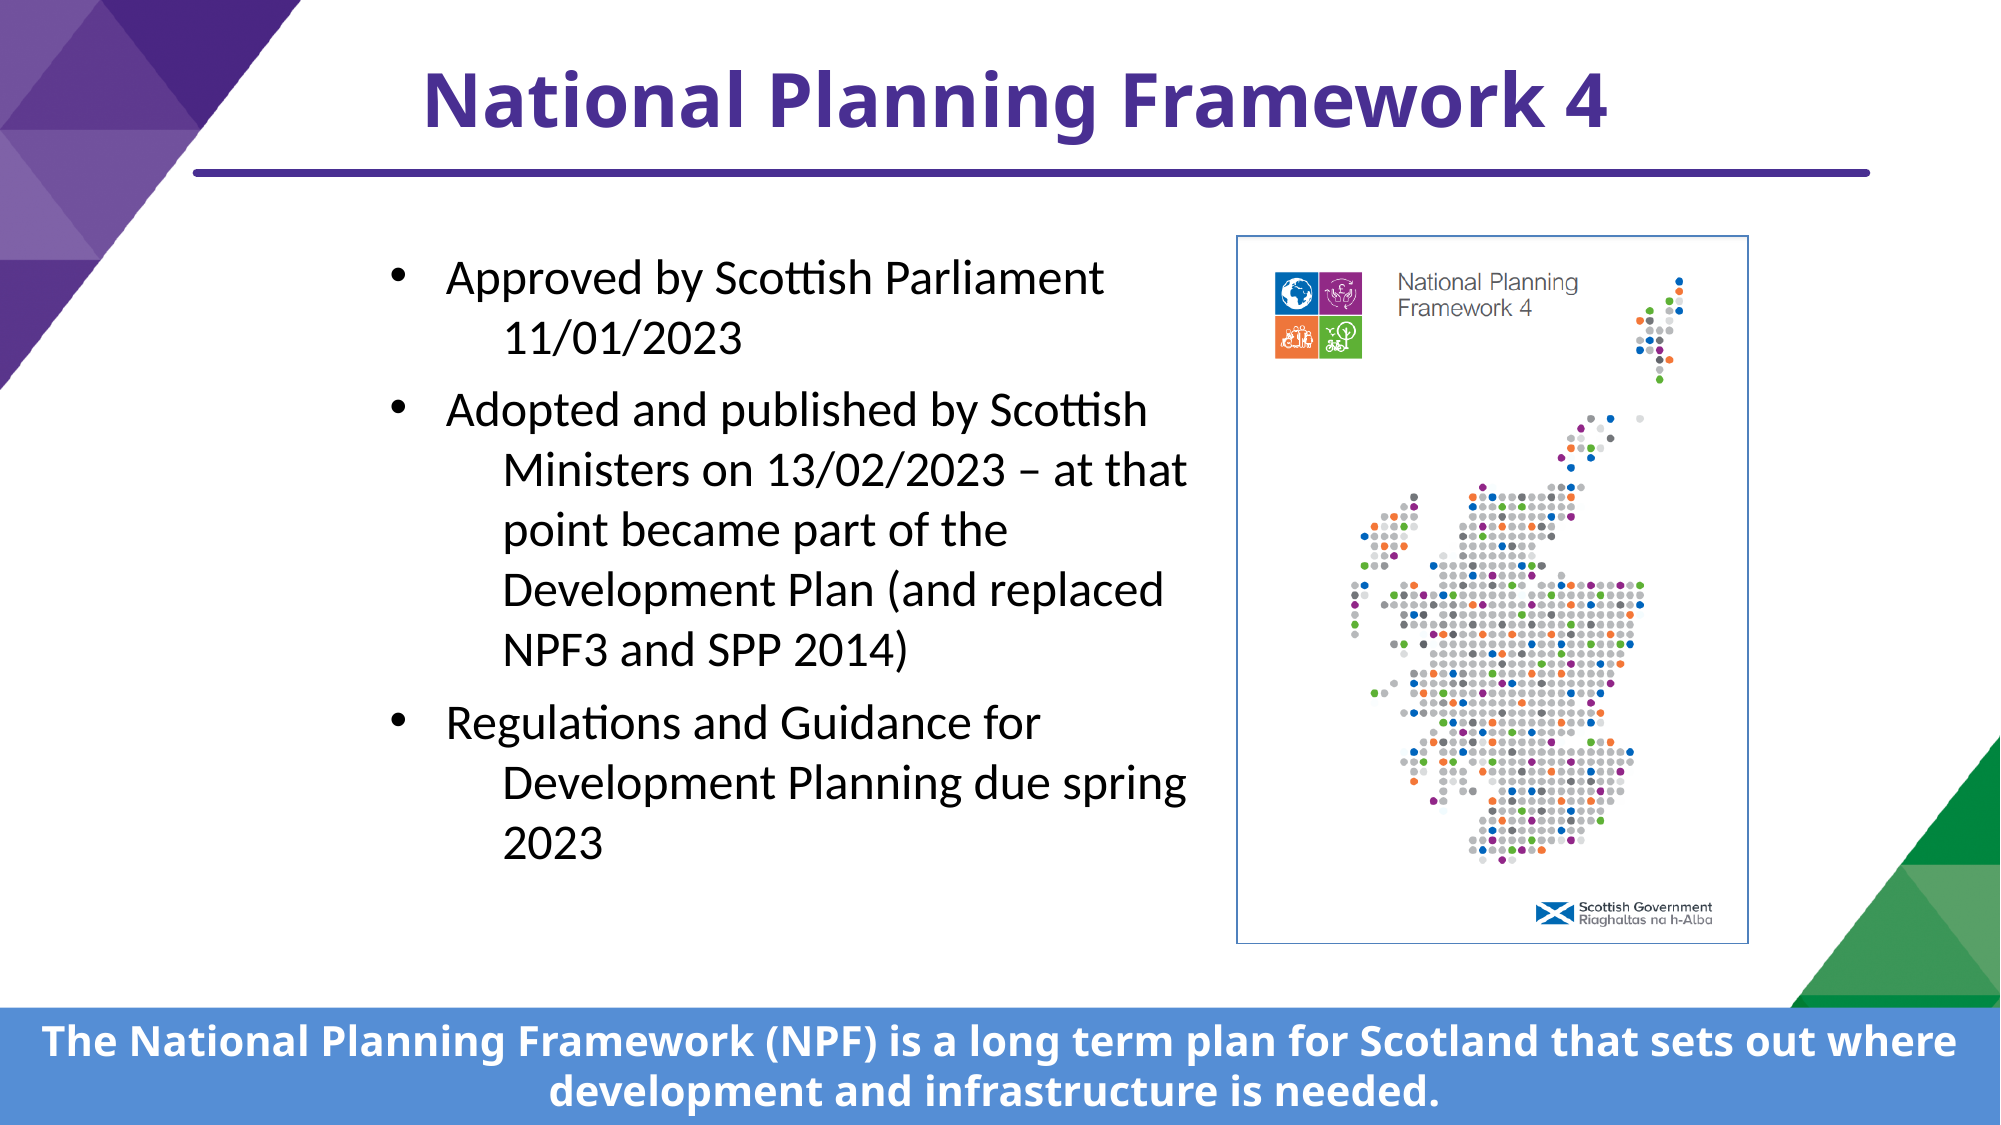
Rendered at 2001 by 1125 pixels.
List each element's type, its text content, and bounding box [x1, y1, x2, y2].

text_box Approved by Scottish Parliament 11/01/2023 Adopted and published by Scottish Ministers on 13/02/2023 – at that point became part of the Development Plan (and replaced NPF3 and SPP 2014) Regulations and Guidance for Development Planning due spring 2023 [374, 236, 1222, 933]
title National Planning Framework 4 [340, 45, 1691, 161]
text_box The National Planning Framework (NPF) is a long term plan for Scotland that sets out where development and infrastructure is needed. [0, 1007, 2000, 1125]
picture [1237, 236, 1748, 943]
